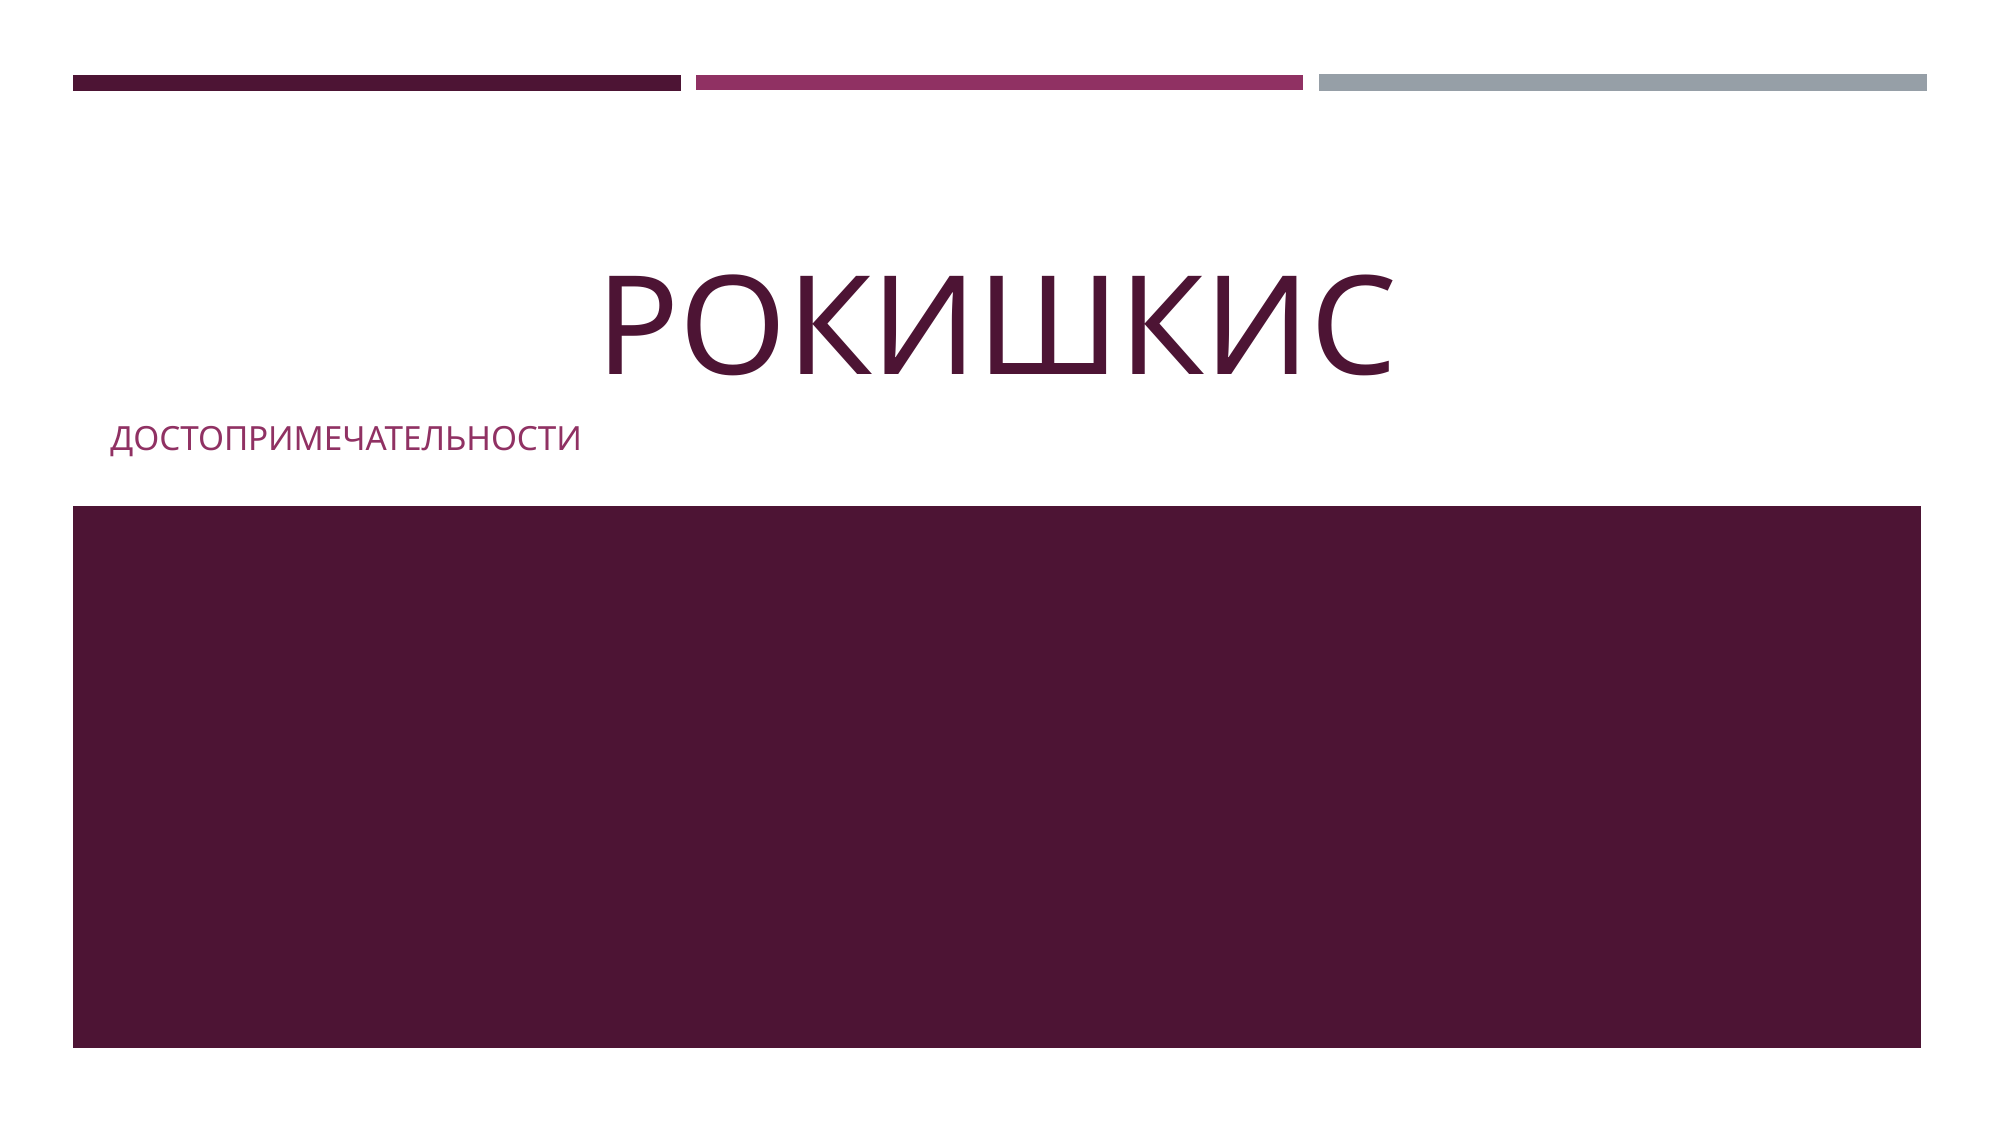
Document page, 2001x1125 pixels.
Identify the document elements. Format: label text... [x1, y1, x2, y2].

title Рокишкис [95, 167, 1899, 409]
subtitle достопримечательности [95, 409, 1899, 507]
